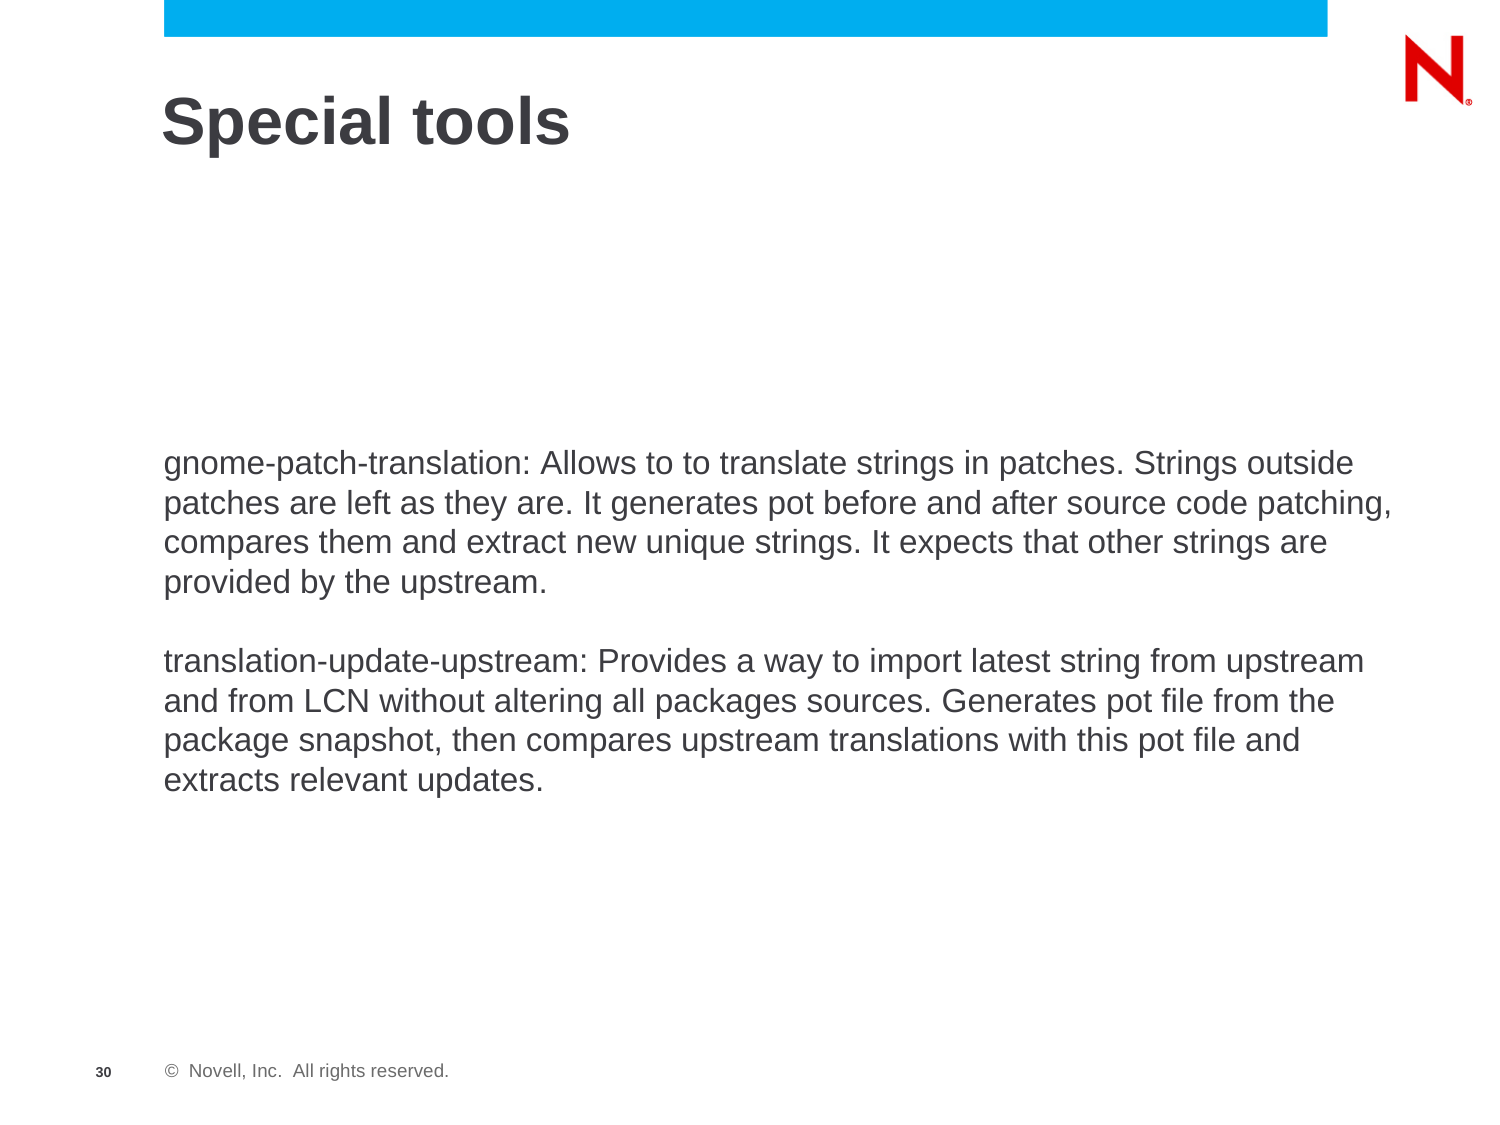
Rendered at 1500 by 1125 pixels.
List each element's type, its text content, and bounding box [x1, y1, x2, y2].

subtitle gnome-patch-translation: Allows to to translate strings in patches. Strings outside patches are left as they are. It generates pot before and after source code patching, compares them and extract new unique strings. It expects that other strings are provided by the upstream. translation-update-upstream: Provides a way to import latest string from upstream and from LCN without altering all packages sources. Generates pot file from the package snapshot, then compares upstream translations with this pot file and extracts relevant updates. [163, 254, 1404, 986]
picture [1403, 32, 1473, 107]
title Special tools [161, 41, 1383, 205]
